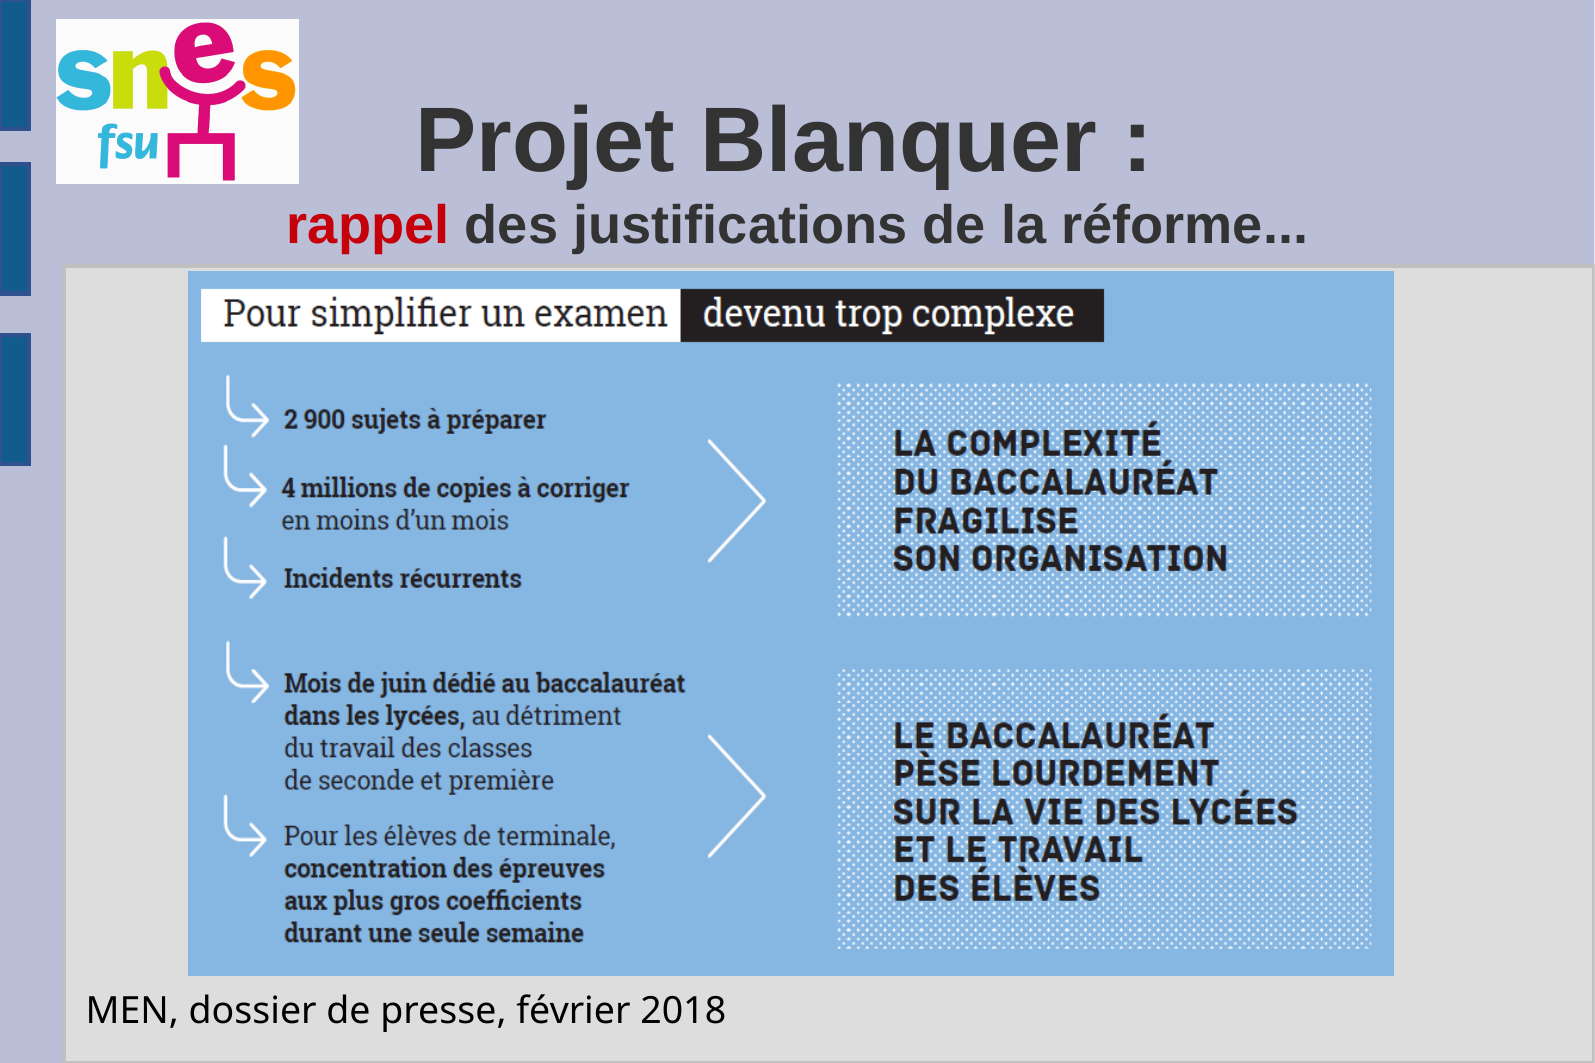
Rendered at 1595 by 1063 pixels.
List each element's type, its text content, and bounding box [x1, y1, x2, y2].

text_box MEN, dossier de presse, février 2018 [70, 980, 827, 1063]
title Projet Blanquer : rappel des justifications de la réforme... [117, 56, 1479, 277]
picture [56, 19, 299, 184]
picture [188, 271, 1394, 976]
